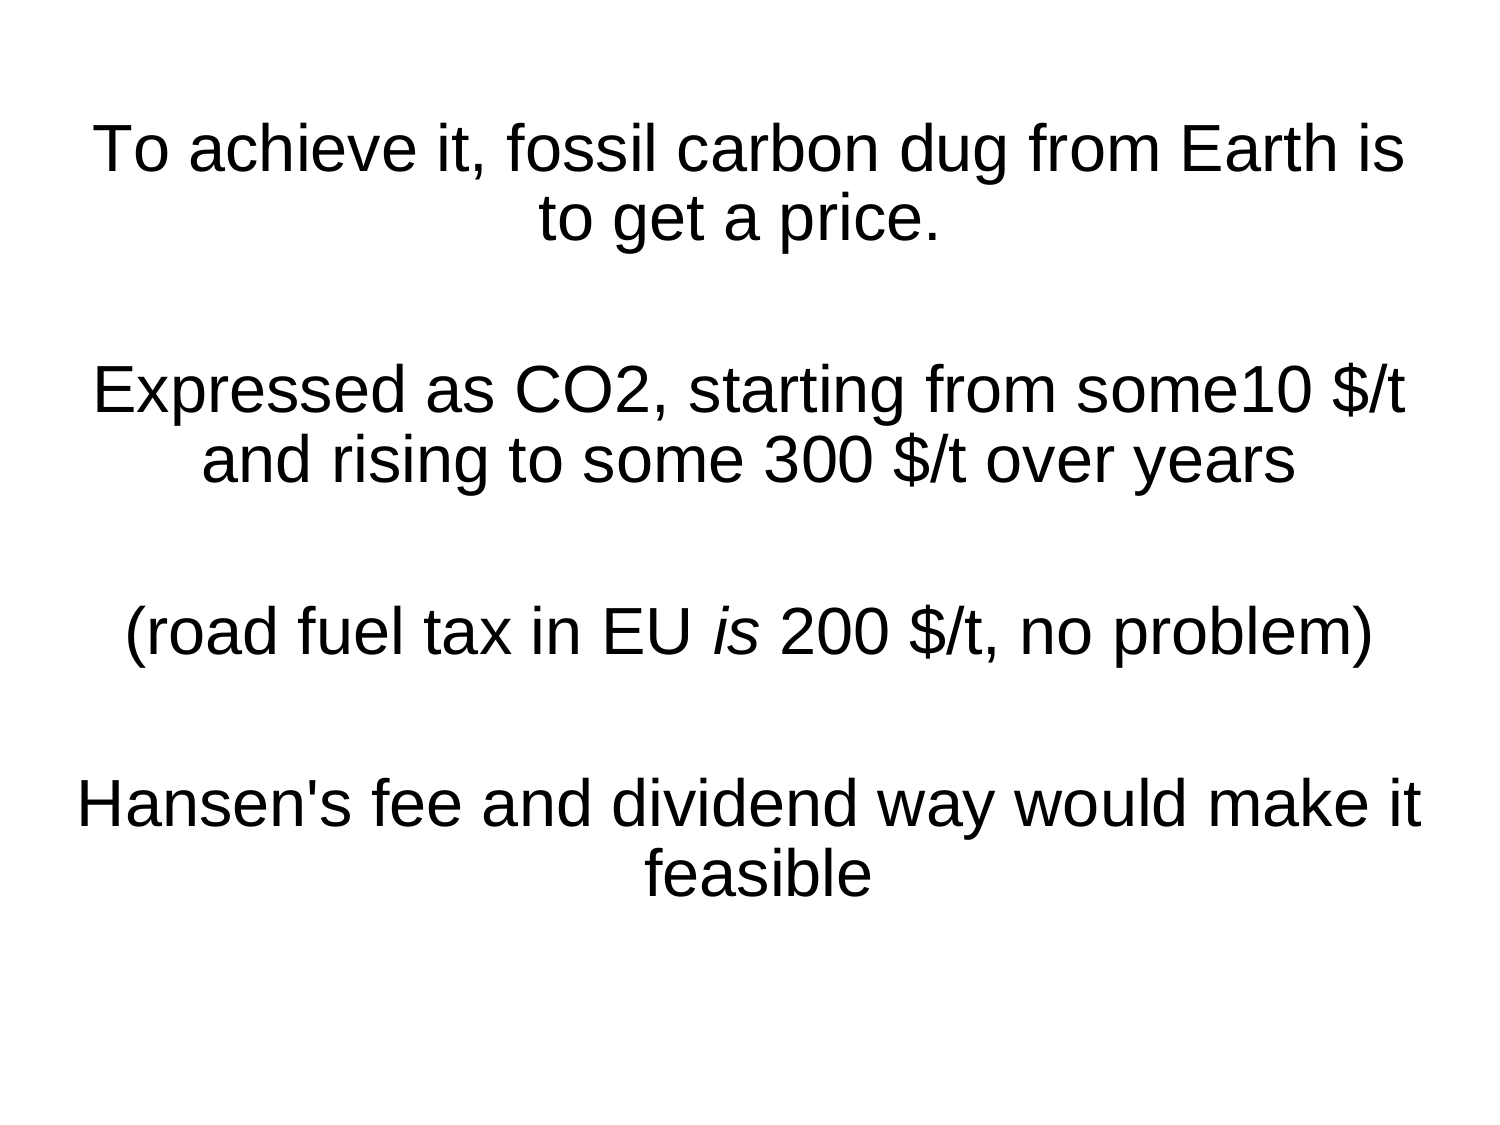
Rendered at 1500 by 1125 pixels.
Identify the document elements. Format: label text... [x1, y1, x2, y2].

subtitle To achieve it, fossil carbon dug from Earth is to get a price. Expressed as CO2, starting from some10 $/t and rising to some 300 $/t over years (road fuel tax in EU is 200 $/t, no problem) Hansen's fee and dividend way would make it feasible [75, 21, 1425, 1005]
